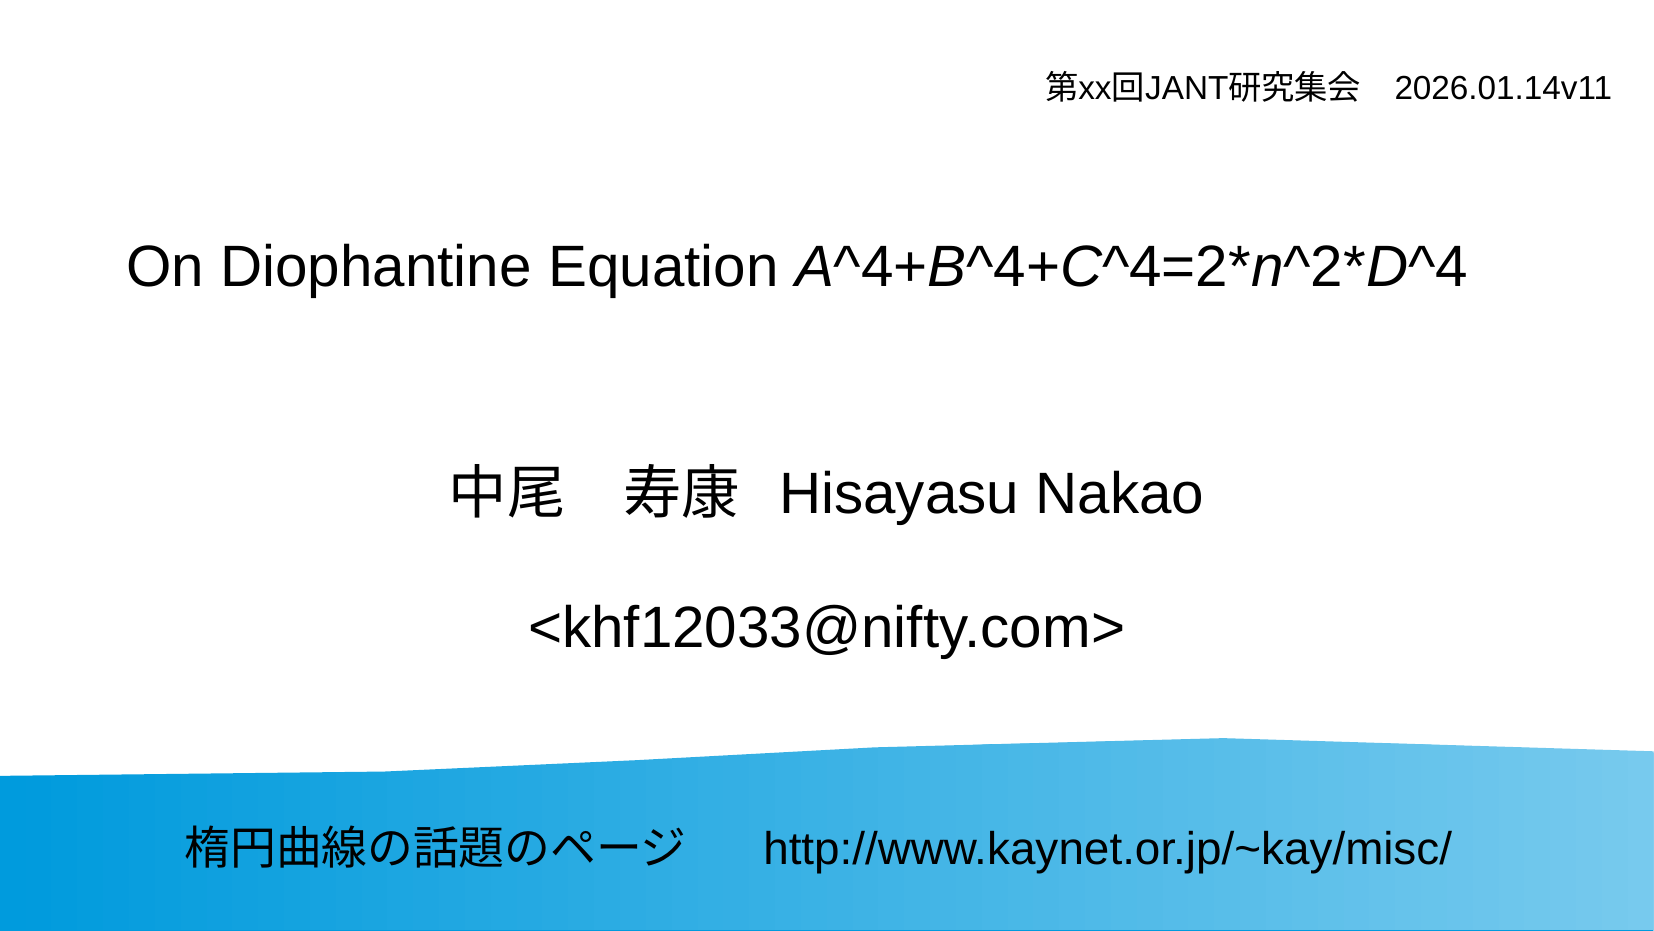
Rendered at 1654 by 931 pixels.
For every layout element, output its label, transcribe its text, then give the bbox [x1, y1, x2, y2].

title 楕円曲線の話題のページ http://www.kaynet.or.jp/~kay/misc/ [88, 783, 1565, 905]
title 中尾 寿康 Hisayasu Nakao <khf12033@nifty.com> [88, 383, 1565, 703]
title On Diophantine Equation A^4+B^4+C^4=2*n^2*D^4 [59, 177, 1536, 355]
title 第xx回JANT研究集会 2026.01.14v11 [1033, 29, 1625, 148]
